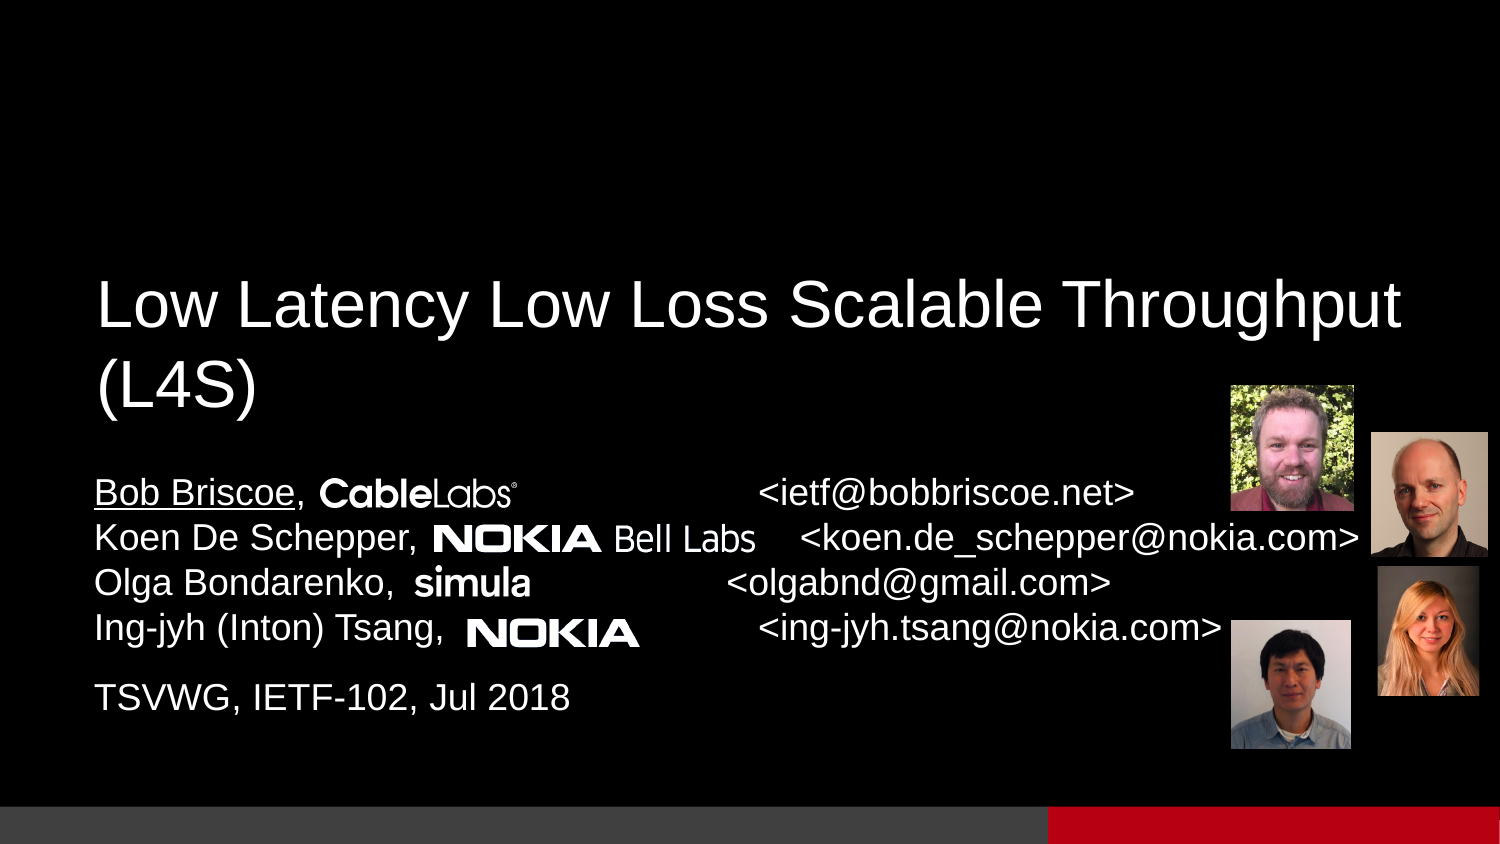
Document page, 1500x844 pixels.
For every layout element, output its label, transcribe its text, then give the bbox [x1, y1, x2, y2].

picture [1230, 385, 1354, 511]
picture [459, 610, 651, 658]
text_box Bob Briscoe, CableLabs <ietf@bobbriscoe.net> Koen De Schepper, <koen.de_schepper@nokia.com> Olga Bondarenko, simula <olgabnd@gmail.com> Ing-jyh (Inton) Tsang, <ing-jyh.tsang@nokia.com> TSVWG, IETF-102, Jul 2018 [78, 460, 1423, 649]
picture [320, 478, 517, 508]
picture [426, 516, 764, 563]
picture [414, 565, 530, 597]
picture [1377, 566, 1480, 696]
text_box Low Latency Low Loss Scalable Throughput (L4S) [81, 253, 1453, 433]
picture [1231, 620, 1351, 749]
picture [1371, 432, 1488, 557]
